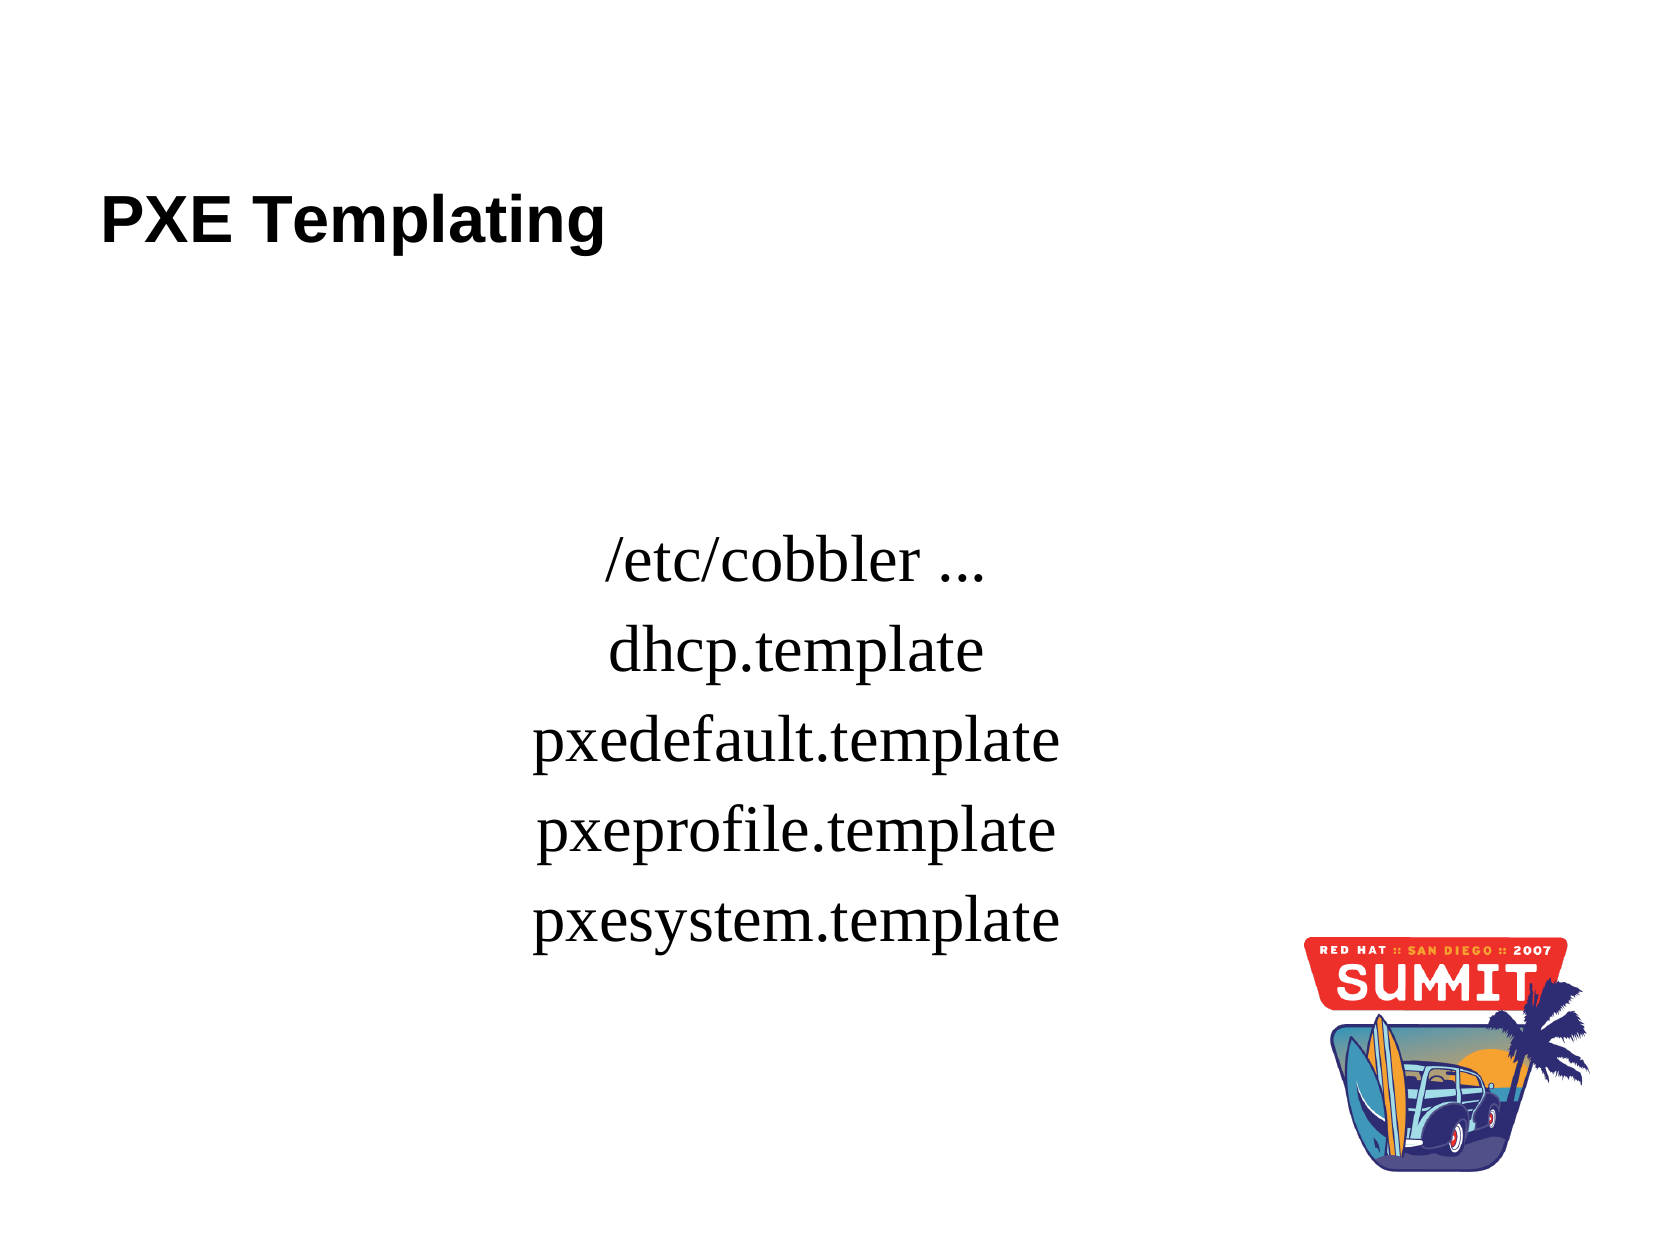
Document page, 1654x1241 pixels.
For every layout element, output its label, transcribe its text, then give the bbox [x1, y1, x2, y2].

subtitle /etc/cobbler ... dhcp.template pxedefault.template pxeprofile.template pxesystem.template [94, 304, 1500, 1174]
picture [1500, 937, 1590, 1172]
title PXE Templating [100, 164, 1506, 275]
